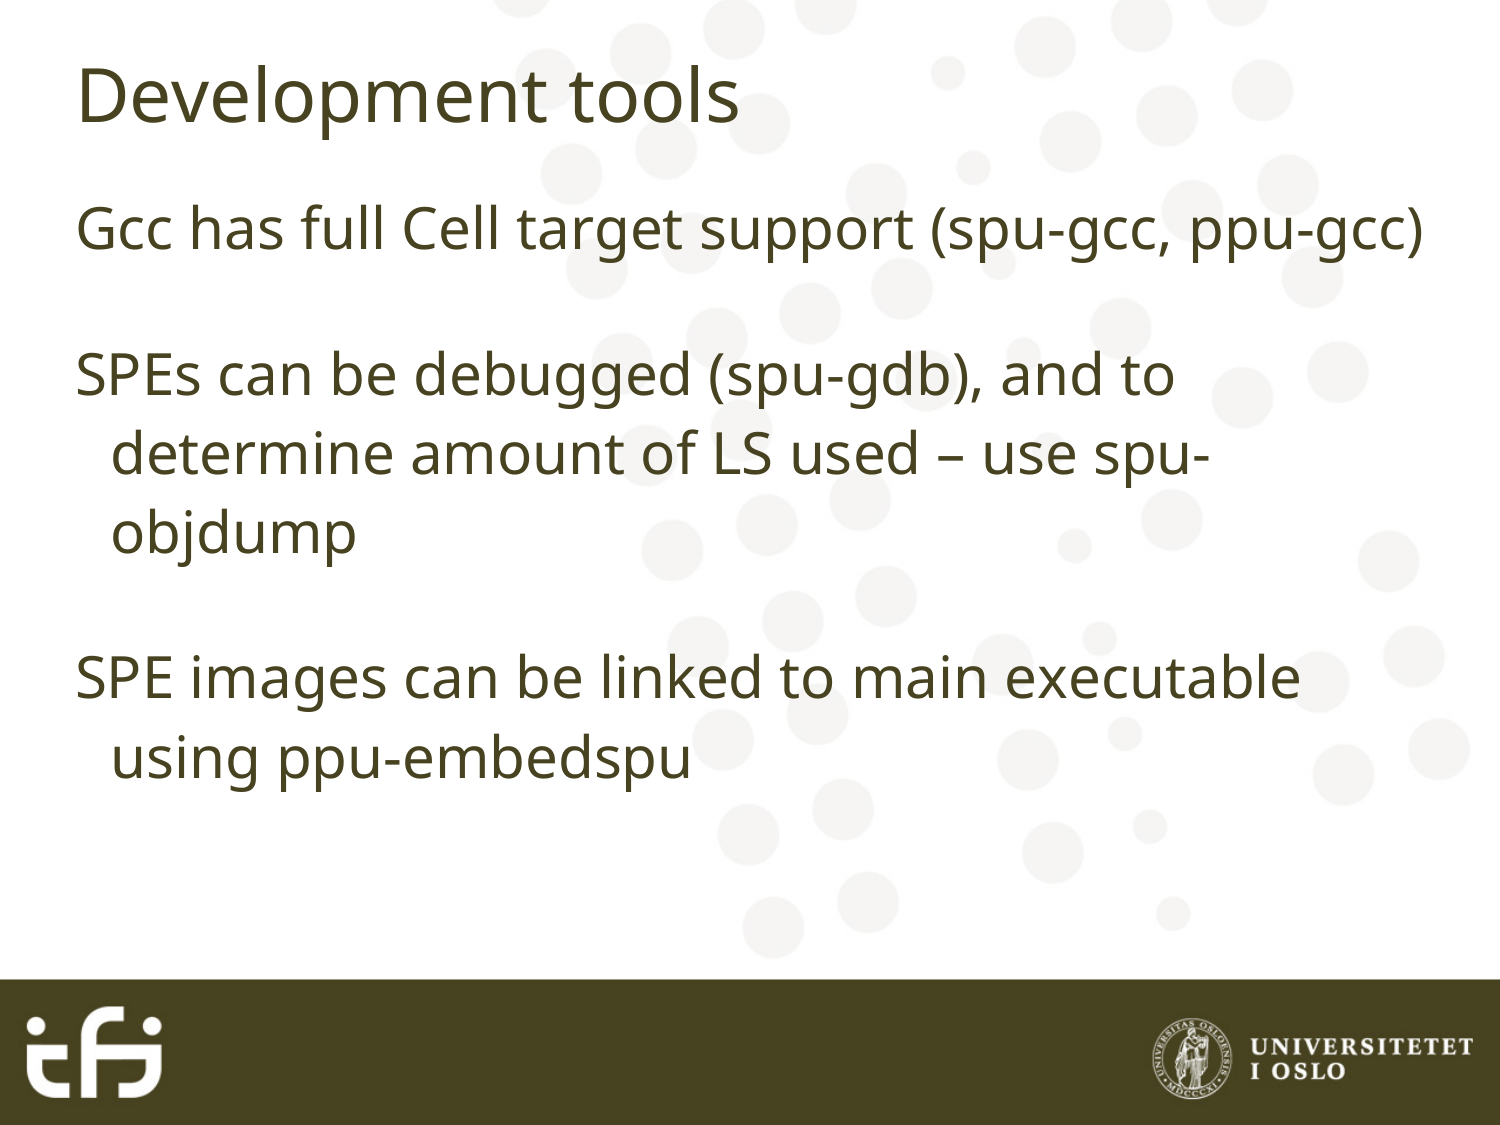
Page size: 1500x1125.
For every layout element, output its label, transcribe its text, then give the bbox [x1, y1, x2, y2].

picture [0, 0, 1500, 1125]
list Gcc has full Cell target support (spu-gcc, ppu-gcc) SPEs can be debugged (spu-gdb), and to determine amount of LS used – use spu-objdump SPE images can be linked to main executable using ppu-embedspu [75, 187, 1426, 923]
title Development tools [75, 47, 1426, 139]
